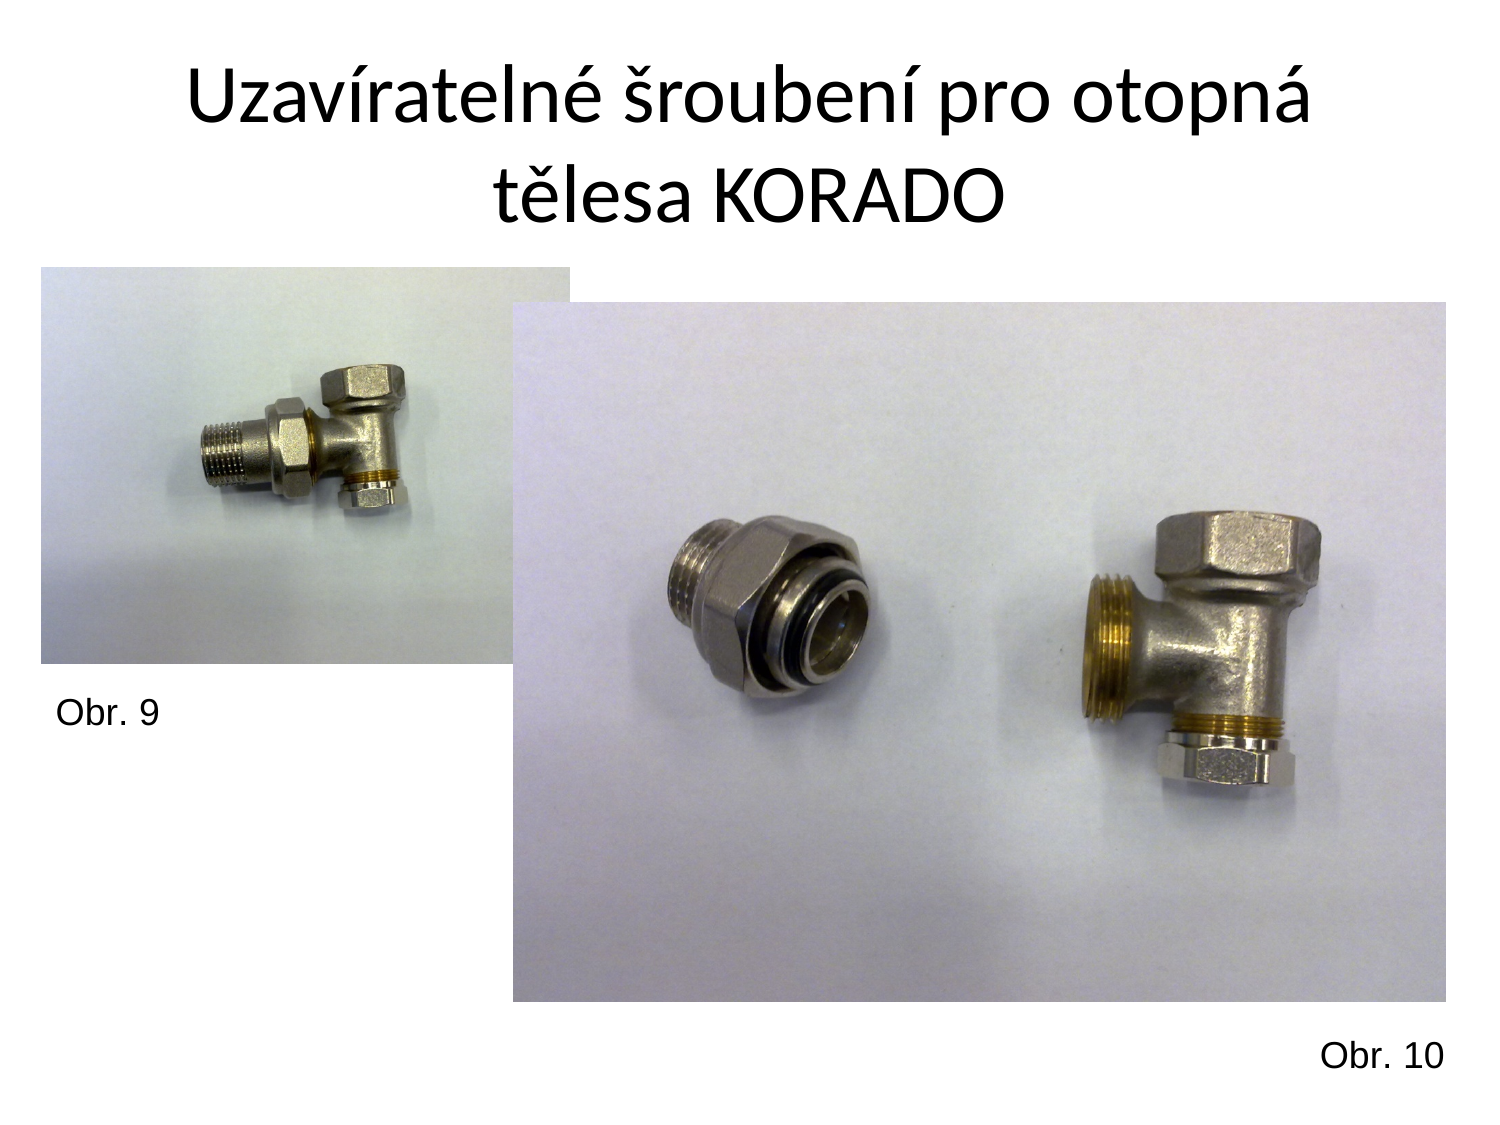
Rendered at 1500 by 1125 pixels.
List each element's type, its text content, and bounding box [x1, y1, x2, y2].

text_box Obr. 10 [1305, 1023, 1460, 1084]
text_box [41, 267, 570, 664]
title Uzavíratelné šroubení pro otopná tělesa KORADO [75, 31, 1426, 247]
text_box Obr. 9 [40, 680, 175, 742]
picture [513, 302, 1446, 1002]
